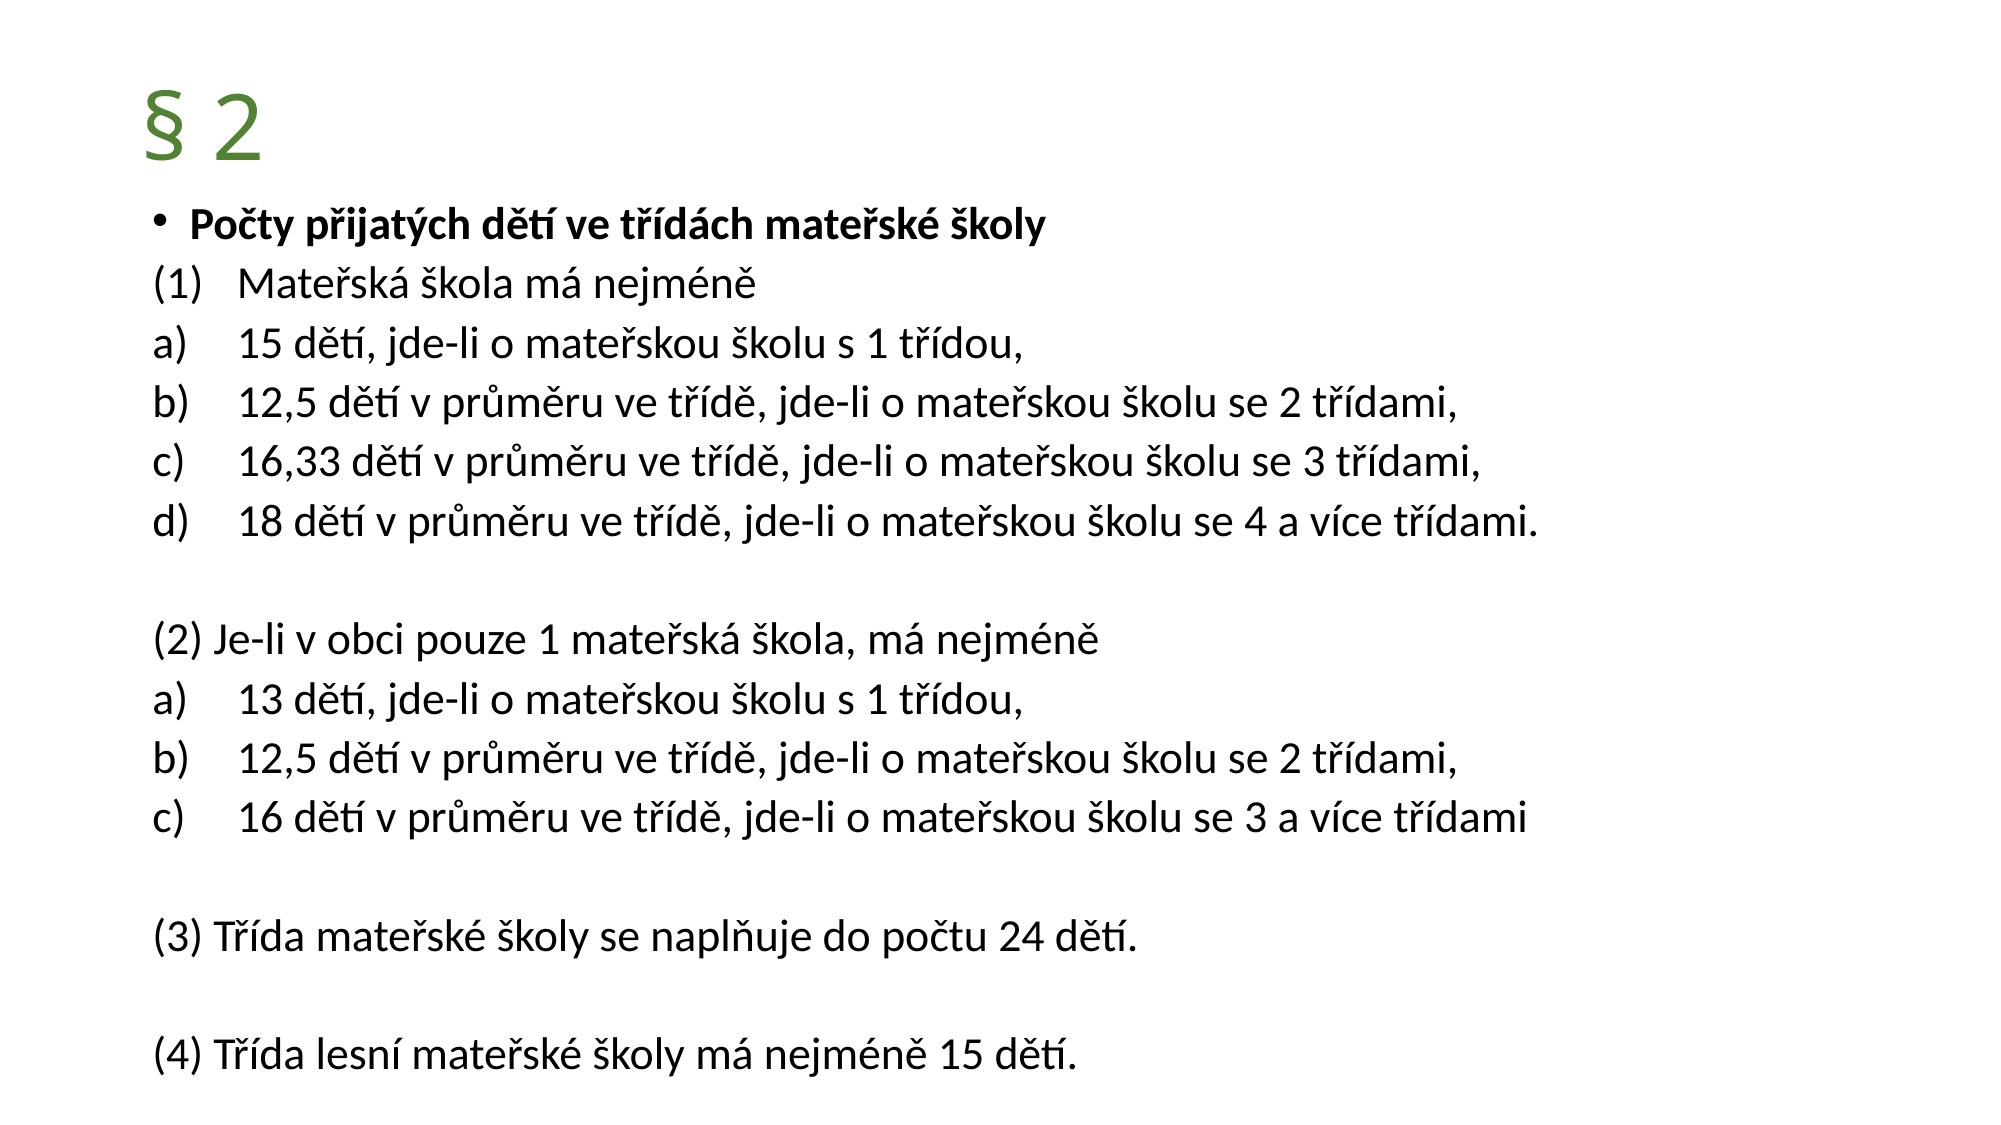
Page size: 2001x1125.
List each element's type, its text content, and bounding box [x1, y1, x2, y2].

list Počty přijatých dětí ve třídách mateřské školy Mateřská škola má nejméně 15 dětí, jde-li o mateřskou školu s 1 třídou, 12,5 dětí v průměru ve třídě, jde-li o mateřskou školu se 2 třídami, 16,33 dětí v průměru ve třídě, jde-li o mateřskou školu se 3 třídami, 18 dětí v průměru ve třídě, jde-li o mateřskou školu se 4 a více třídami. (2) Je-li v obci pouze 1 mateřská škola, má nejméně 13 dětí, jde-li o mateřskou školu s 1 třídou, 12,5 dětí v průměru ve třídě, jde-li o mateřskou školu se 2 třídami, 16 dětí v průměru ve třídě, jde-li o mateřskou školu se 3 a více třídami (3) Třída mateřské školy se naplňuje do počtu 24 dětí. (4) Třída lesní mateřské školy má nejméně 15 dětí. [137, 201, 1863, 1105]
title § 2 [126, 59, 1863, 202]
